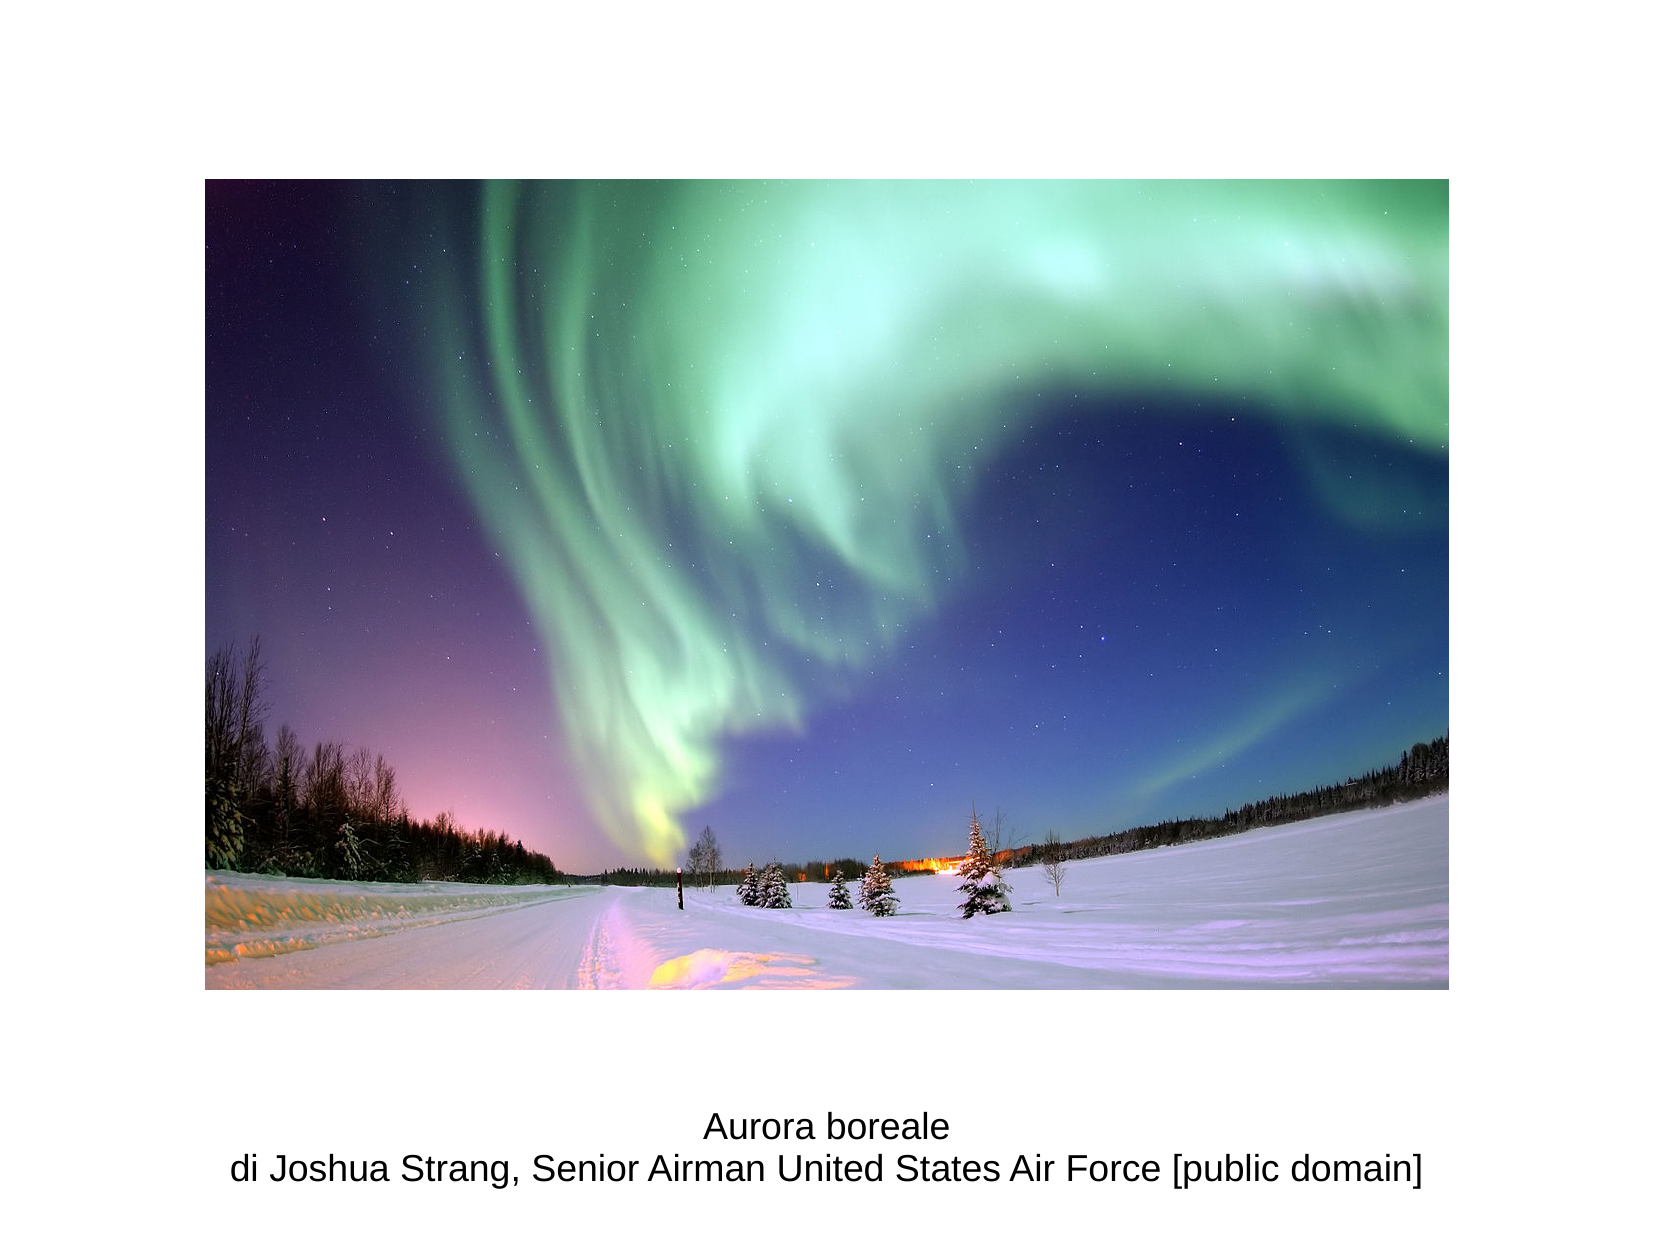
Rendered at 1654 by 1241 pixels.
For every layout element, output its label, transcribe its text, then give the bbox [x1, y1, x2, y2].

title Aurora boreale di Joshua Strang, Senior Airman United States Air Force [public domain] [82, 1105, 1571, 1190]
picture [205, 179, 1449, 991]
